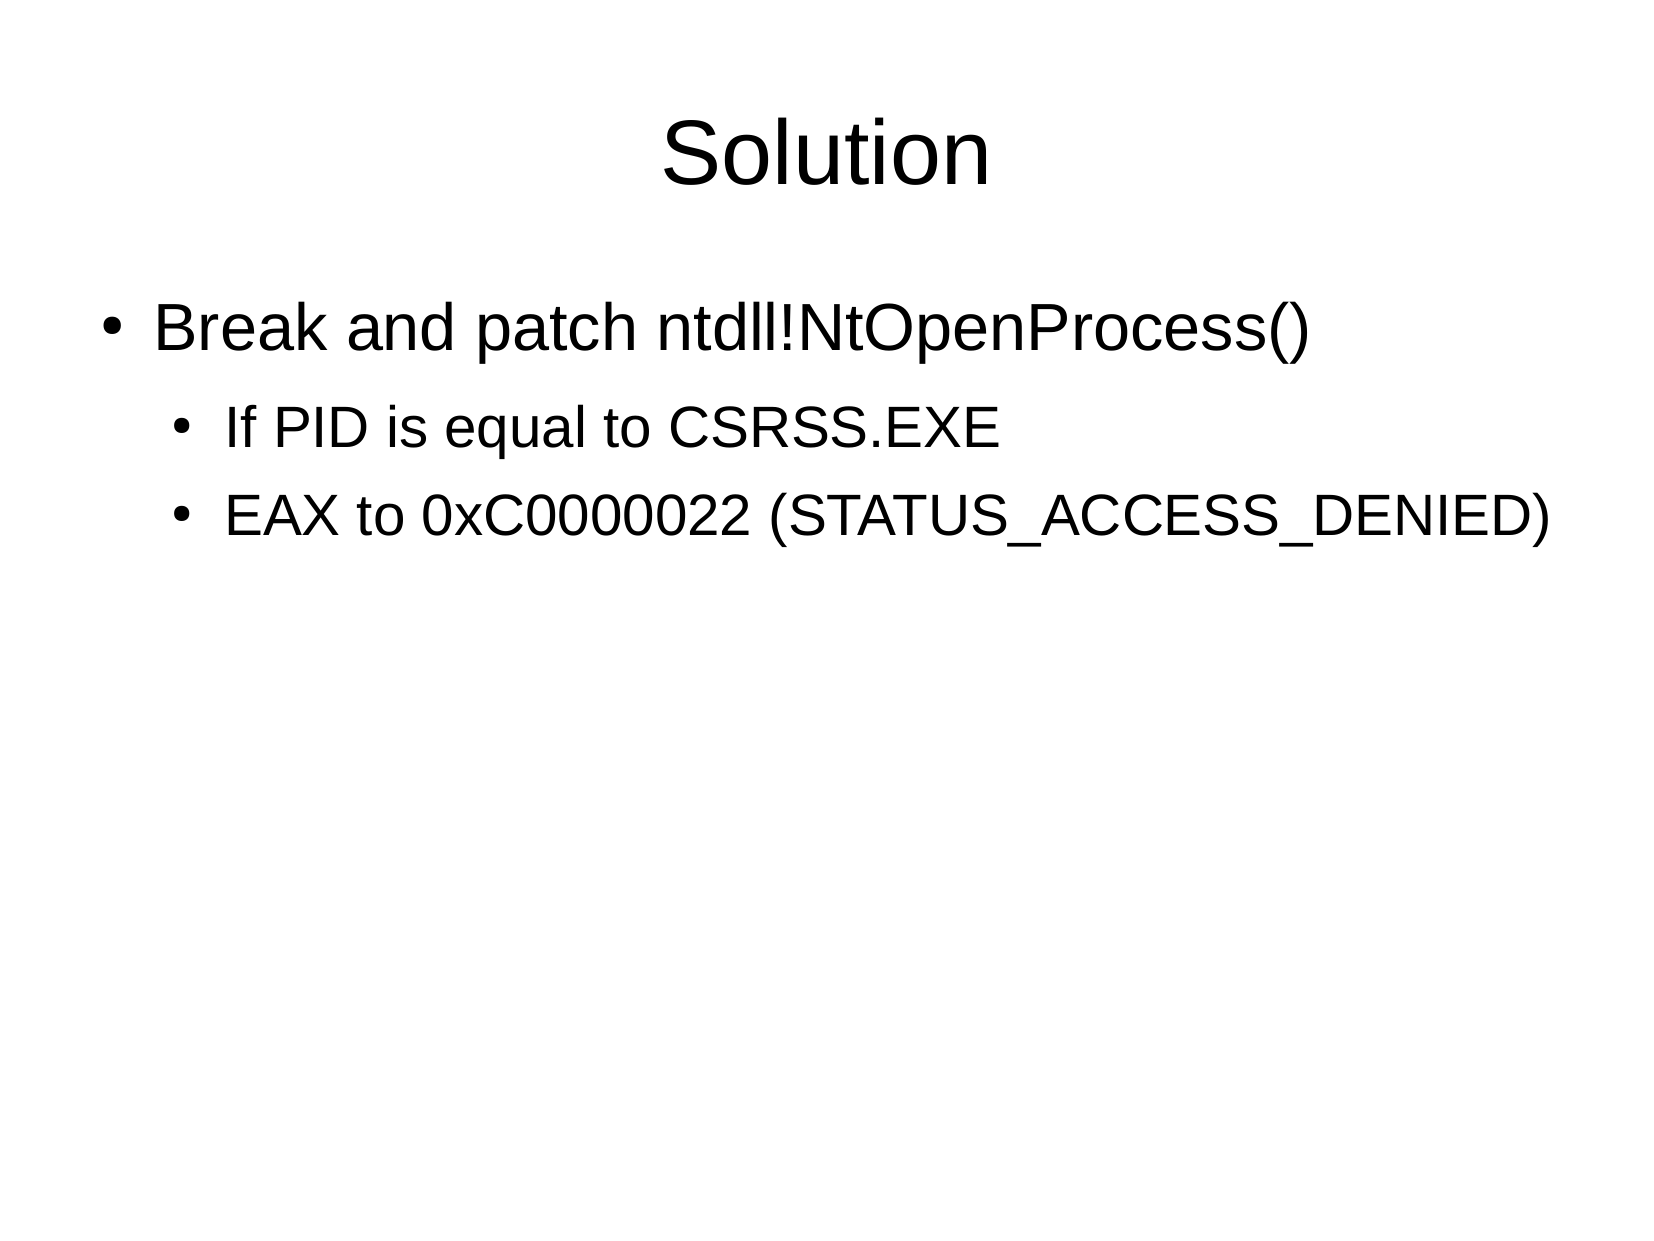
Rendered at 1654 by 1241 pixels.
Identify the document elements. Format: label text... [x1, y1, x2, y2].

list Break and patch ntdll!NtOpenProcess() If PID is equal to CSRSS.EXE EAX to 0xC0000022 (STATUS_ACCESS_DENIED) [82, 290, 1571, 1109]
title Solution [82, 49, 1571, 257]
